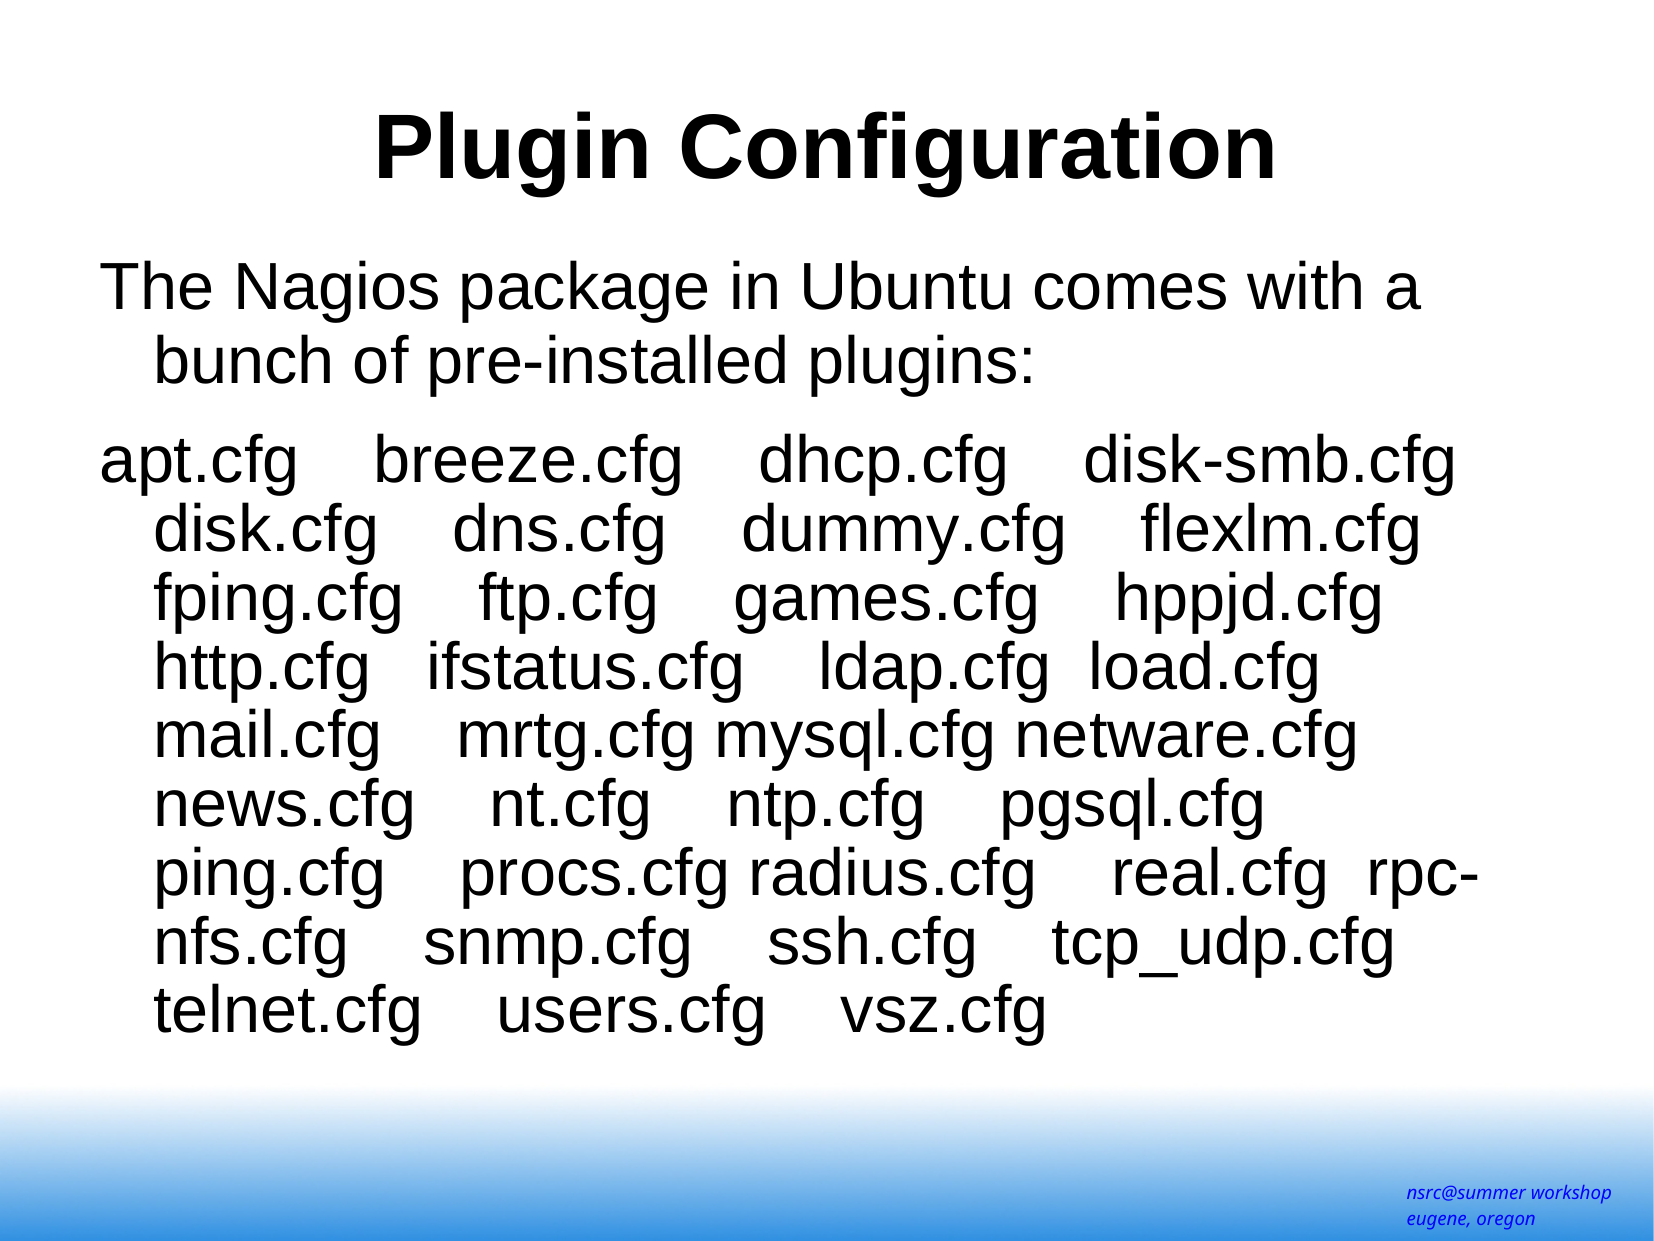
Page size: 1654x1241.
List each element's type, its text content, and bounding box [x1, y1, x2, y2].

list The Nagios package in Ubuntu comes with a bunch of pre-installed plugins: apt.cfg breeze.cfg dhcp.cfg disk-smb.cfg disk.cfg dns.cfg dummy.cfg flexlm.cfg fping.cfg ftp.cfg games.cfg hppjd.cfg http.cfg ifstatus.cfg ldap.cfg load.cfg mail.cfg mrtg.cfg mysql.cfg netware.cfg news.cfg nt.cfg ntp.cfg pgsql.cfg ping.cfg procs.cfg radius.cfg real.cfg rpc-nfs.cfg snmp.cfg ssh.cfg tcp_udp.cfg telnet.cfg users.cfg vsz.cfg [82, 248, 1571, 1137]
picture [0, 1083, 1654, 1241]
title Plugin Configuration [82, 40, 1571, 248]
